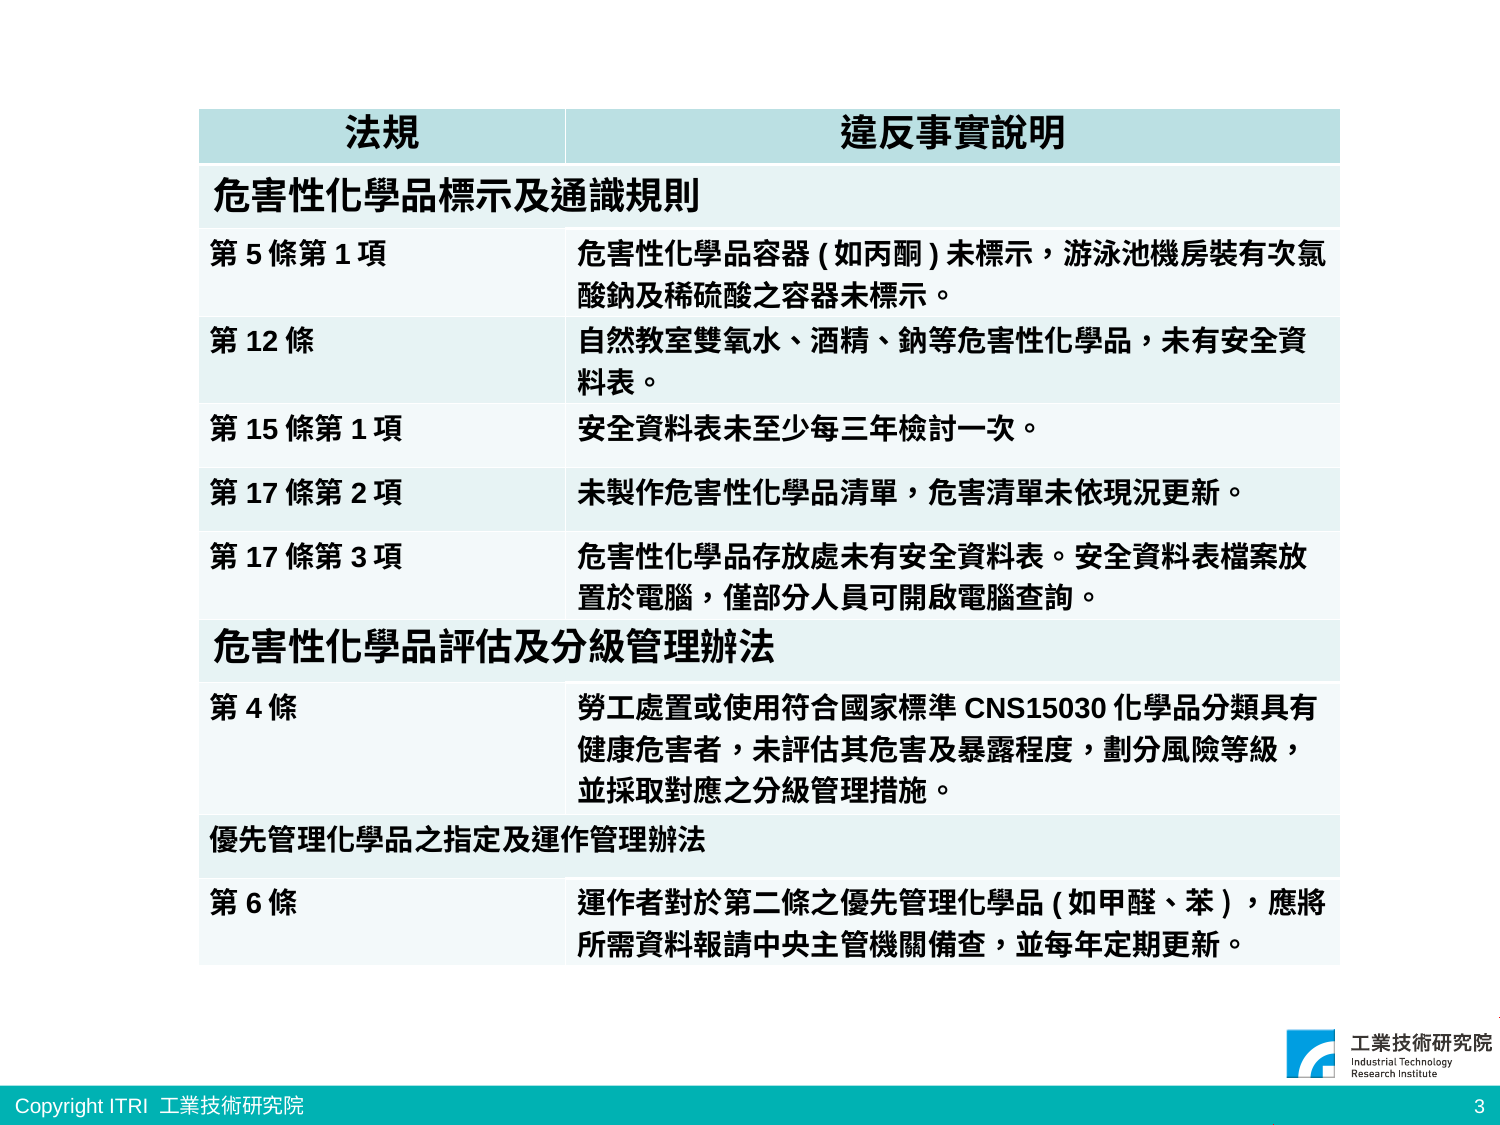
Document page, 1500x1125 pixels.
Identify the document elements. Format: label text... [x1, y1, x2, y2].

table_header 法規 [199, 109, 565, 163]
table_cell 危害性化學品存放處未有安全資料表。安全資料表檔案放置於電腦，僅部分人員可開啟電腦查詢。 [566, 532, 1340, 619]
table_cell 危害性化學品評估及分級管理辦法 [199, 620, 1340, 682]
table_cell 勞工處置或使用符合國家標準CNS15030化學品分類具有健康危害者，未評估其危害及暴露程度，劃分風險等級，並採取對應之分級管理措施。 [566, 684, 1340, 814]
table_cell 第15條第1項 [199, 404, 565, 467]
table_cell 第17條第2項 [199, 468, 565, 531]
table_cell 自然教室雙氧水、酒精、鈉等危害性化學品，未有安全資料表。 [566, 317, 1340, 403]
table_cell 優先管理化學品之指定及運作管理辦法 [199, 815, 1340, 878]
table_header 違反事實說明 [566, 109, 1340, 163]
table_cell 安全資料表未至少每三年檢討一次。 [566, 404, 1340, 467]
table_cell 危害性化學品容器(如丙酮)未標示，游泳池機房裝有次氯酸鈉及稀硫酸之容器未標示。 [566, 230, 1340, 316]
table_cell 第6條 [199, 879, 565, 965]
table_cell 第4條 [199, 683, 565, 814]
table_cell 運作者對於第二條之優先管理化學品(如甲醛、苯)，應將所需資料報請中央主管機關備查，並每年定期更新。 [566, 880, 1340, 965]
table_cell 第12條 [199, 317, 565, 403]
text_box <編號> [1406, 1085, 1500, 1125]
table_cell 未製作危害性化學品清單，危害清單未依現況更新。 [566, 468, 1340, 531]
table_cell 第5條第1項 [199, 229, 565, 316]
table_cell 第17條第3項 [199, 532, 565, 619]
table_cell 危害性化學品標示及通識規則 [199, 166, 1340, 228]
